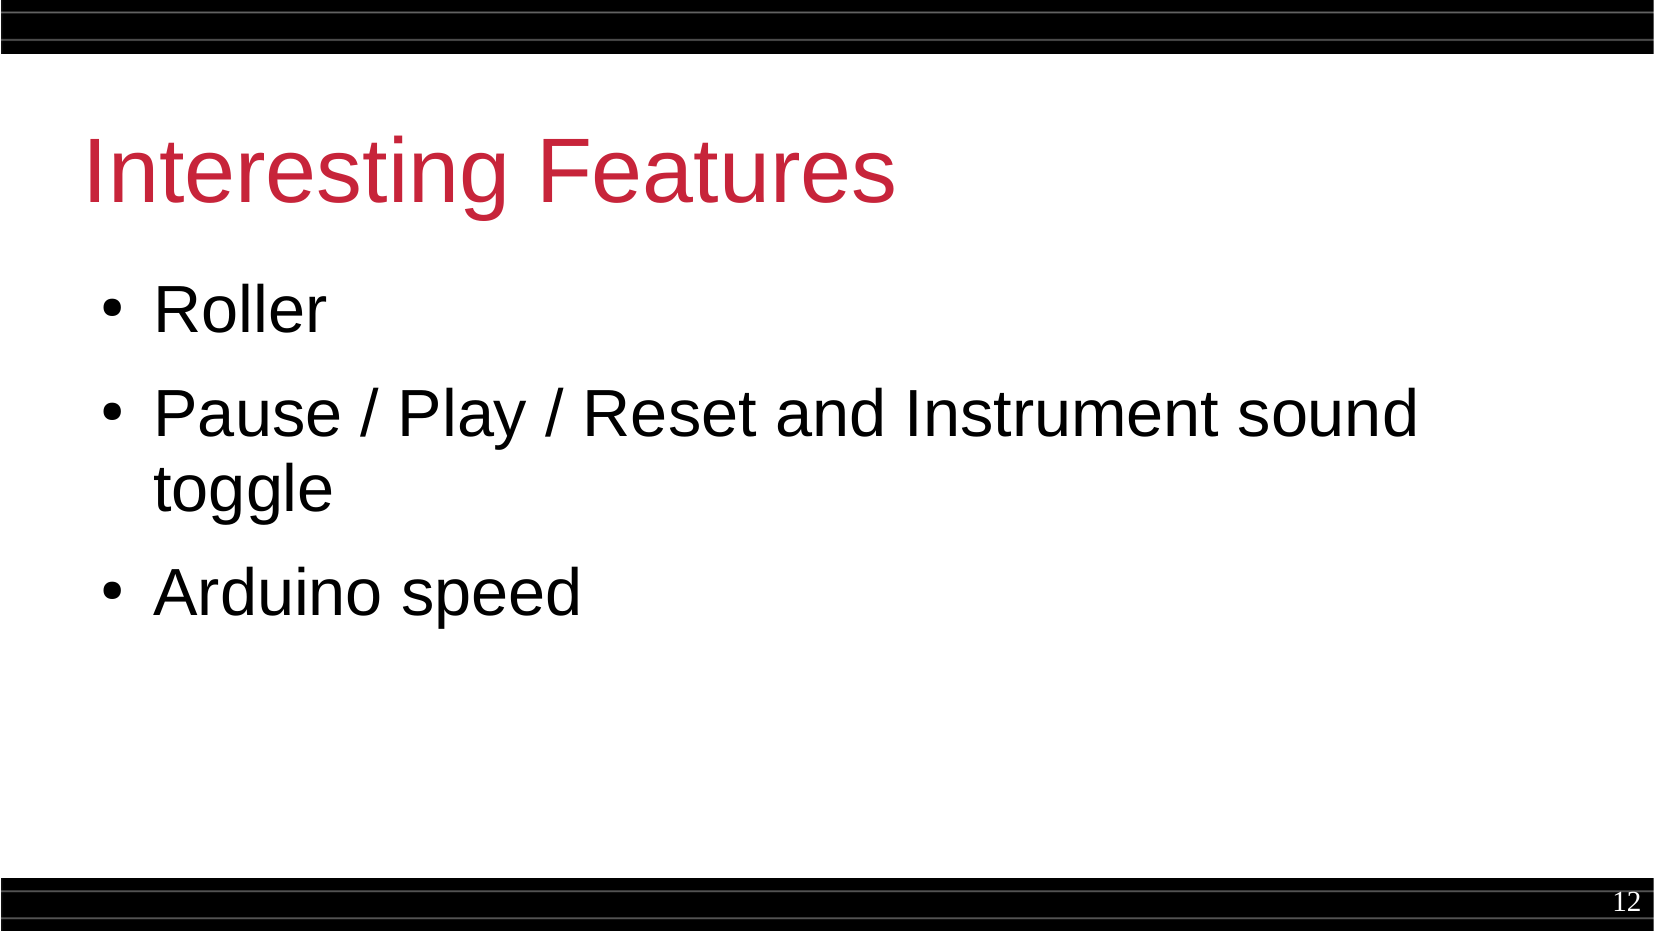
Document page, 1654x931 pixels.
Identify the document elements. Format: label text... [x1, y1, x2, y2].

picture [1, 878, 1654, 931]
list Roller Pause / Play / Reset and Instrument sound toggle Arduino speed [82, 271, 1571, 758]
picture [1, 0, 1654, 54]
title Interesting Features [82, 92, 1571, 249]
